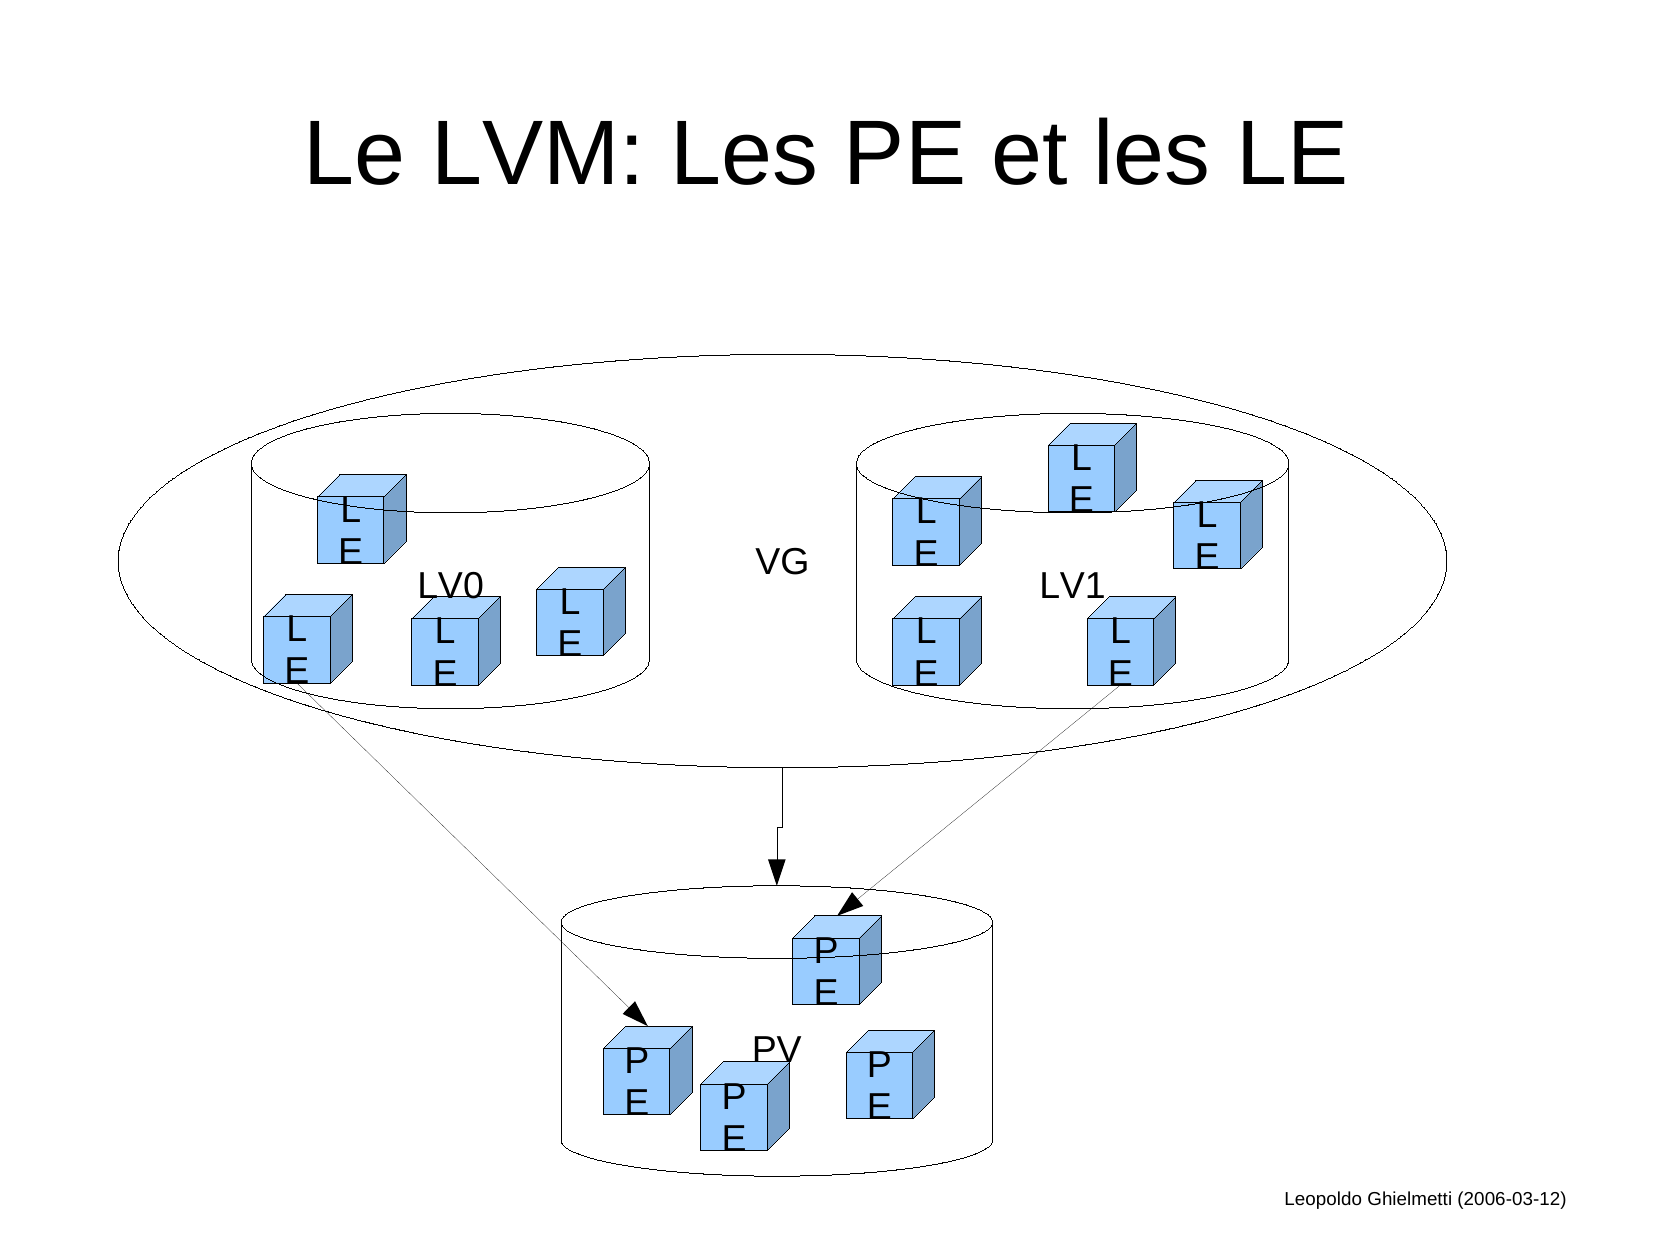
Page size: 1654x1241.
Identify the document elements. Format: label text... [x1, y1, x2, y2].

text_box LV1 [856, 467, 1289, 709]
text_box Leopoldo Ghielmetti (2006-03-12) [1269, 1181, 1595, 1217]
text_box LE [263, 677, 276, 684]
text_box PV [561, 925, 993, 1177]
title Le LVM: Les PE et les LE [82, 49, 1571, 257]
text_box VG [118, 354, 1447, 768]
text_box LV0 [251, 467, 650, 709]
